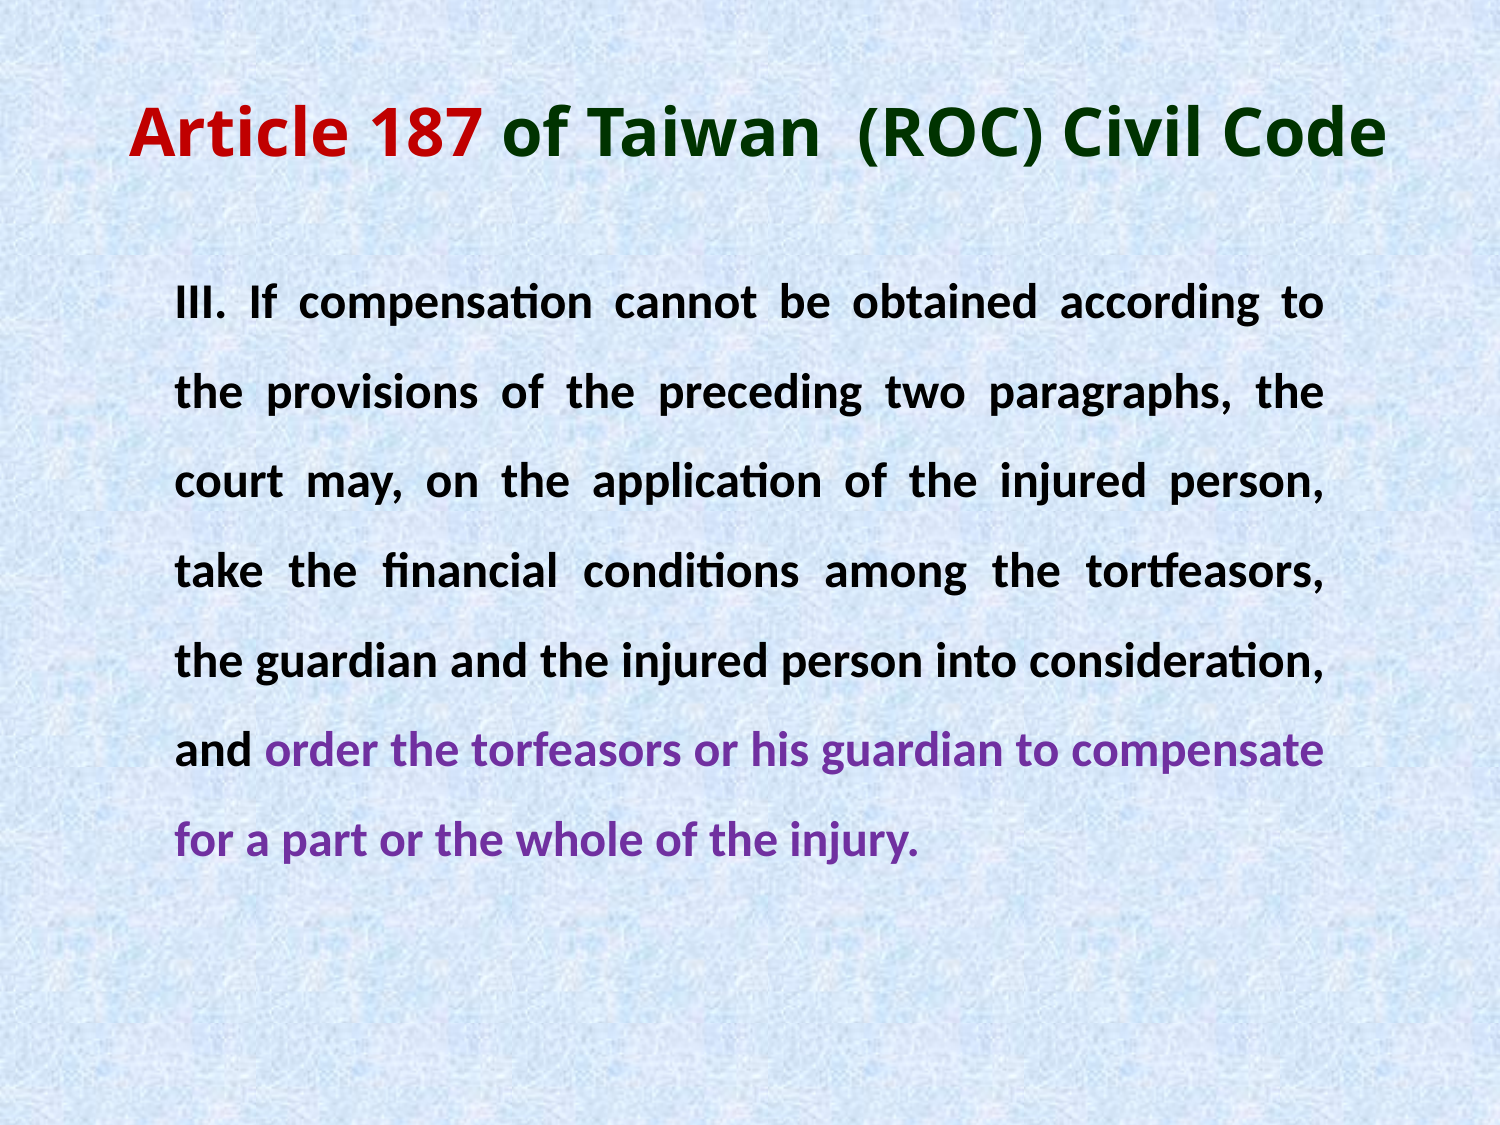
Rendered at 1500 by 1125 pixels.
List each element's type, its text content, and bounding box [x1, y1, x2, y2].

title Article 187 of Taiwan (ROC) Civil Code [112, 54, 1406, 216]
list III. If compensation cannot be obtained according to the provisions of the preceding two paragraphs, the court may, on the application of the injured person, take the financial conditions among the tortfeasors, the guardian and the injured person into consideration, and order the torfeasors or his guardian to compensate for a part or the whole of the injury. [159, 231, 1341, 1125]
